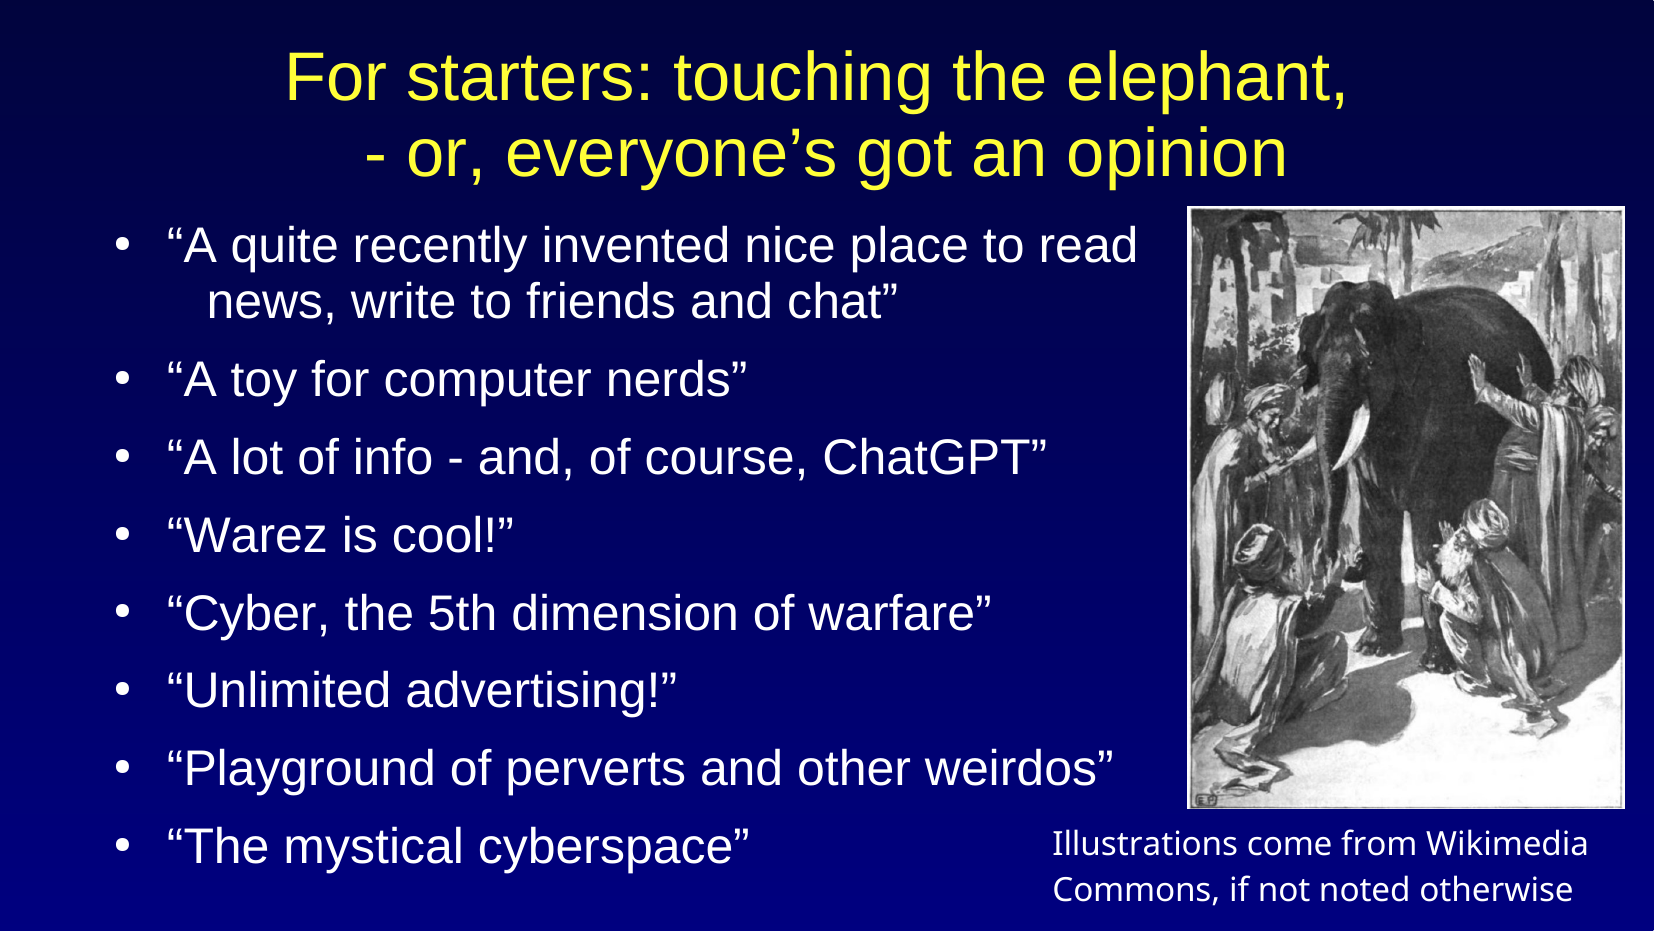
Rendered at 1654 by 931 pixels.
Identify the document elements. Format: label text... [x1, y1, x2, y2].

text_box Illustrations come from Wikimedia Commons, if not noted otherwise [1052, 820, 1637, 898]
title For starters: touching the elephant, - or, everyone’s got an opinion [82, 37, 1571, 193]
picture [1187, 206, 1625, 809]
list “A quite recently invented nice place to read news, write to friends and chat” “A toy for computer nerds” “A lot of info - and, of course, ChatGPT” “Warez is cool!” “Cyber, the 5th dimension of warfare” “Unlimited advertising!” “Playground of perverts and other weirdos” “The mystical cyberspace” [82, 217, 1178, 875]
